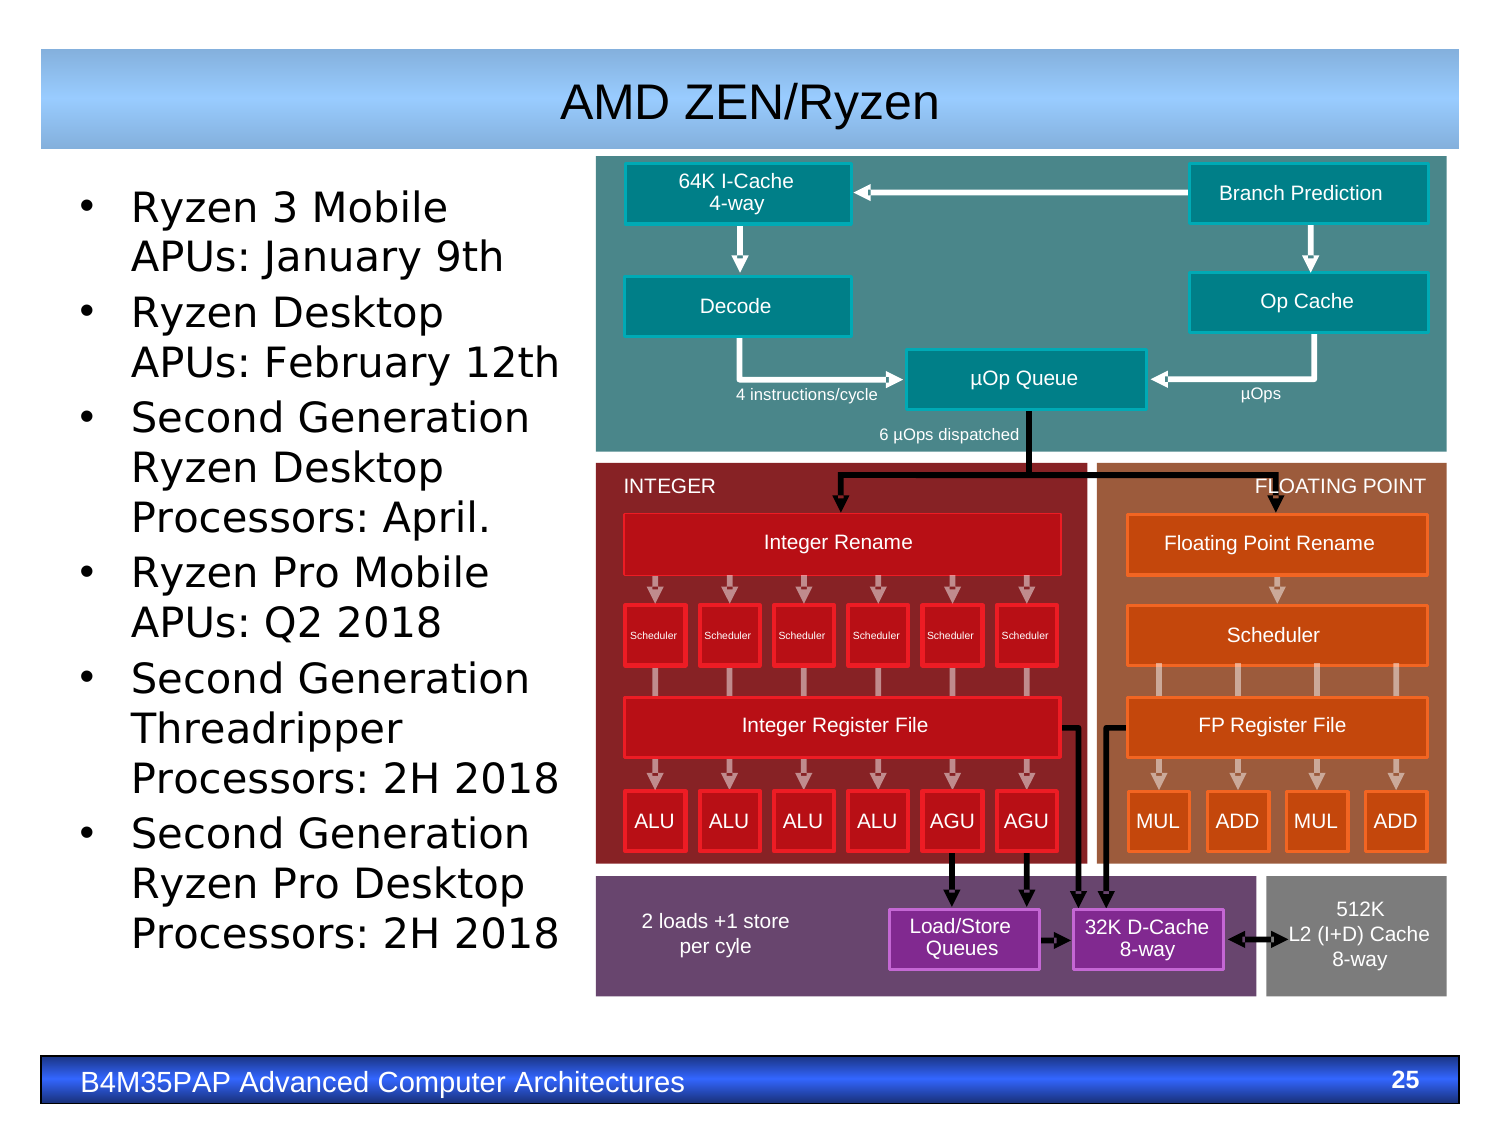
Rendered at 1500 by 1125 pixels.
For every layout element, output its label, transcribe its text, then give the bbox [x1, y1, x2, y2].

chart [533, 156, 1447, 1016]
title AMD ZEN/Ryzen [41, 49, 1459, 149]
list Ryzen 3 Mobile APUs: January 9th Ryzen Desktop APUs: February 12th Second Generation Ryzen Desktop Processors: April. Ryzen Pro Mobile APUs: Q2 2018 Second Generation Threadripper Processors: 2H 2018 Second Generation Ryzen Pro Desktop Processors: 2H 2018 [64, 172, 576, 997]
